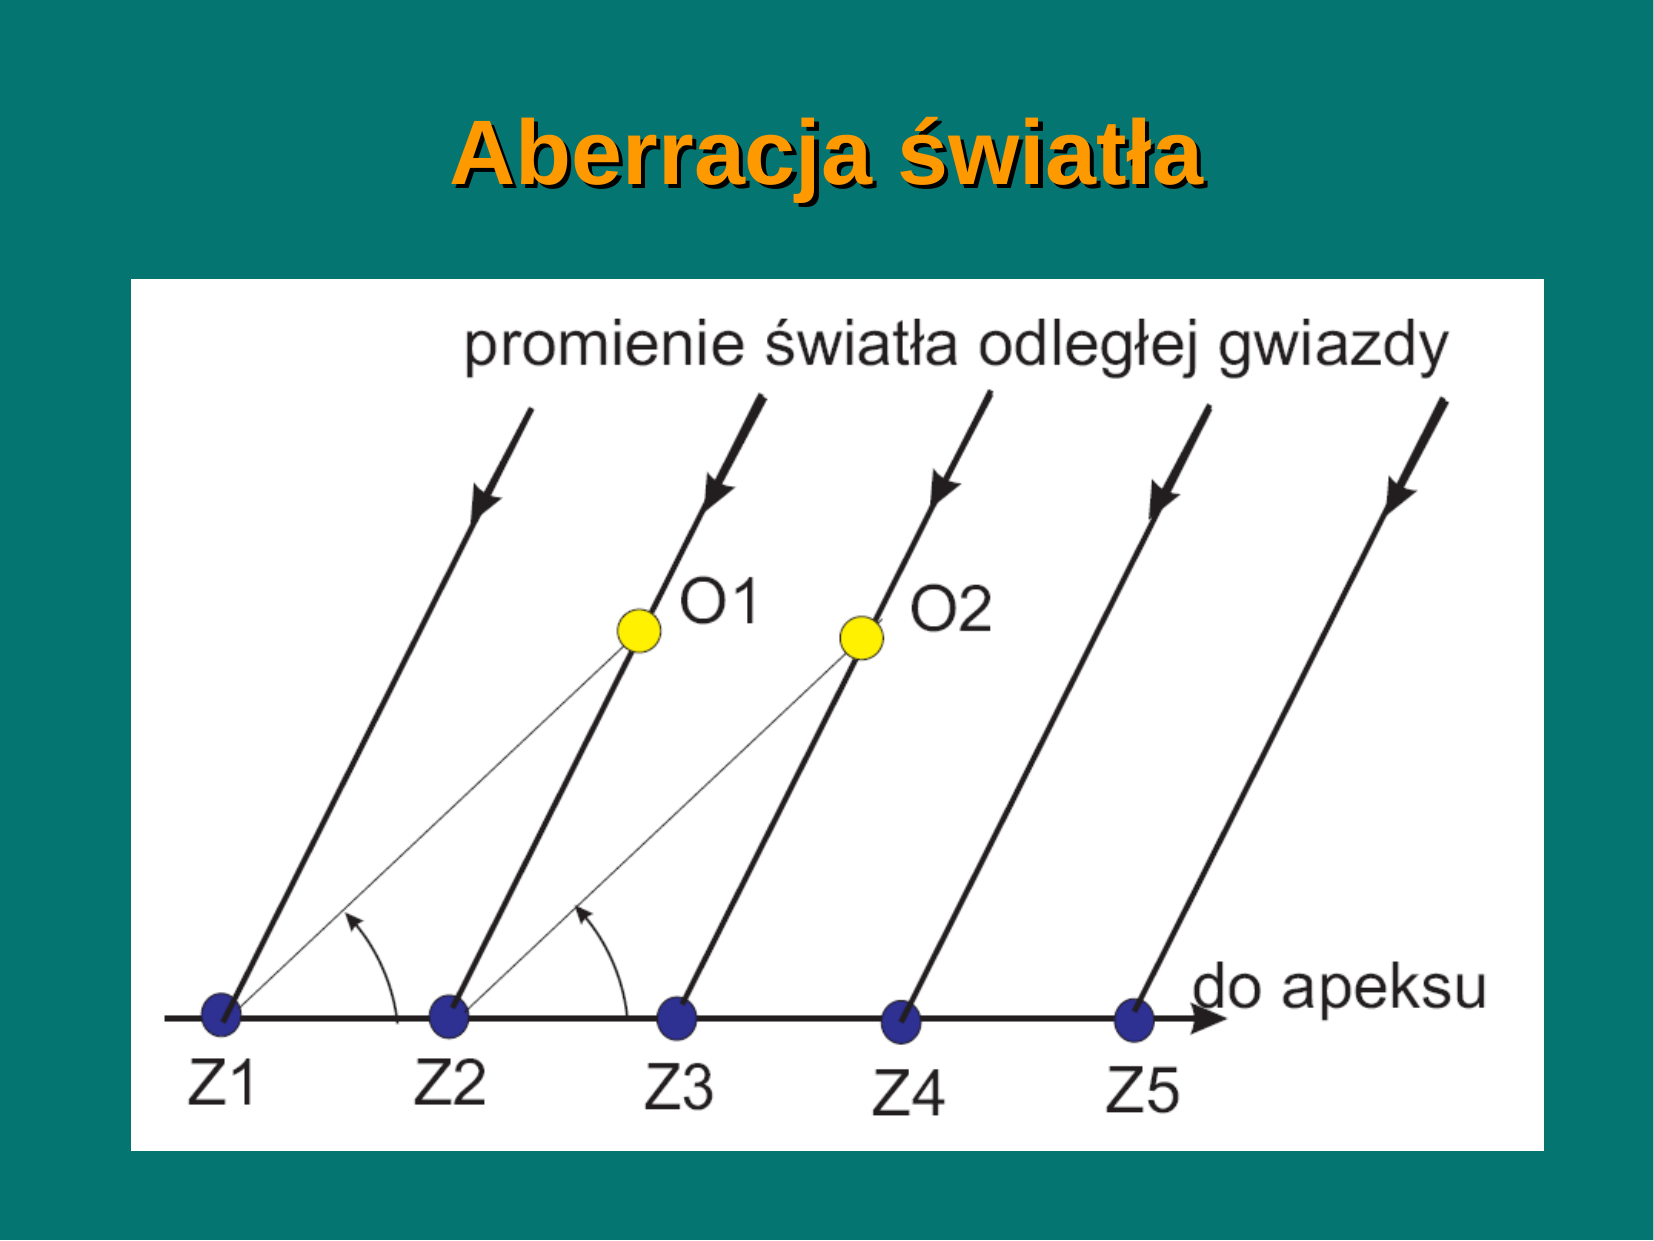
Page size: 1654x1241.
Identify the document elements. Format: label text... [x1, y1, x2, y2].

picture [131, 279, 1544, 1151]
title Aberracja światła [82, 49, 1571, 257]
